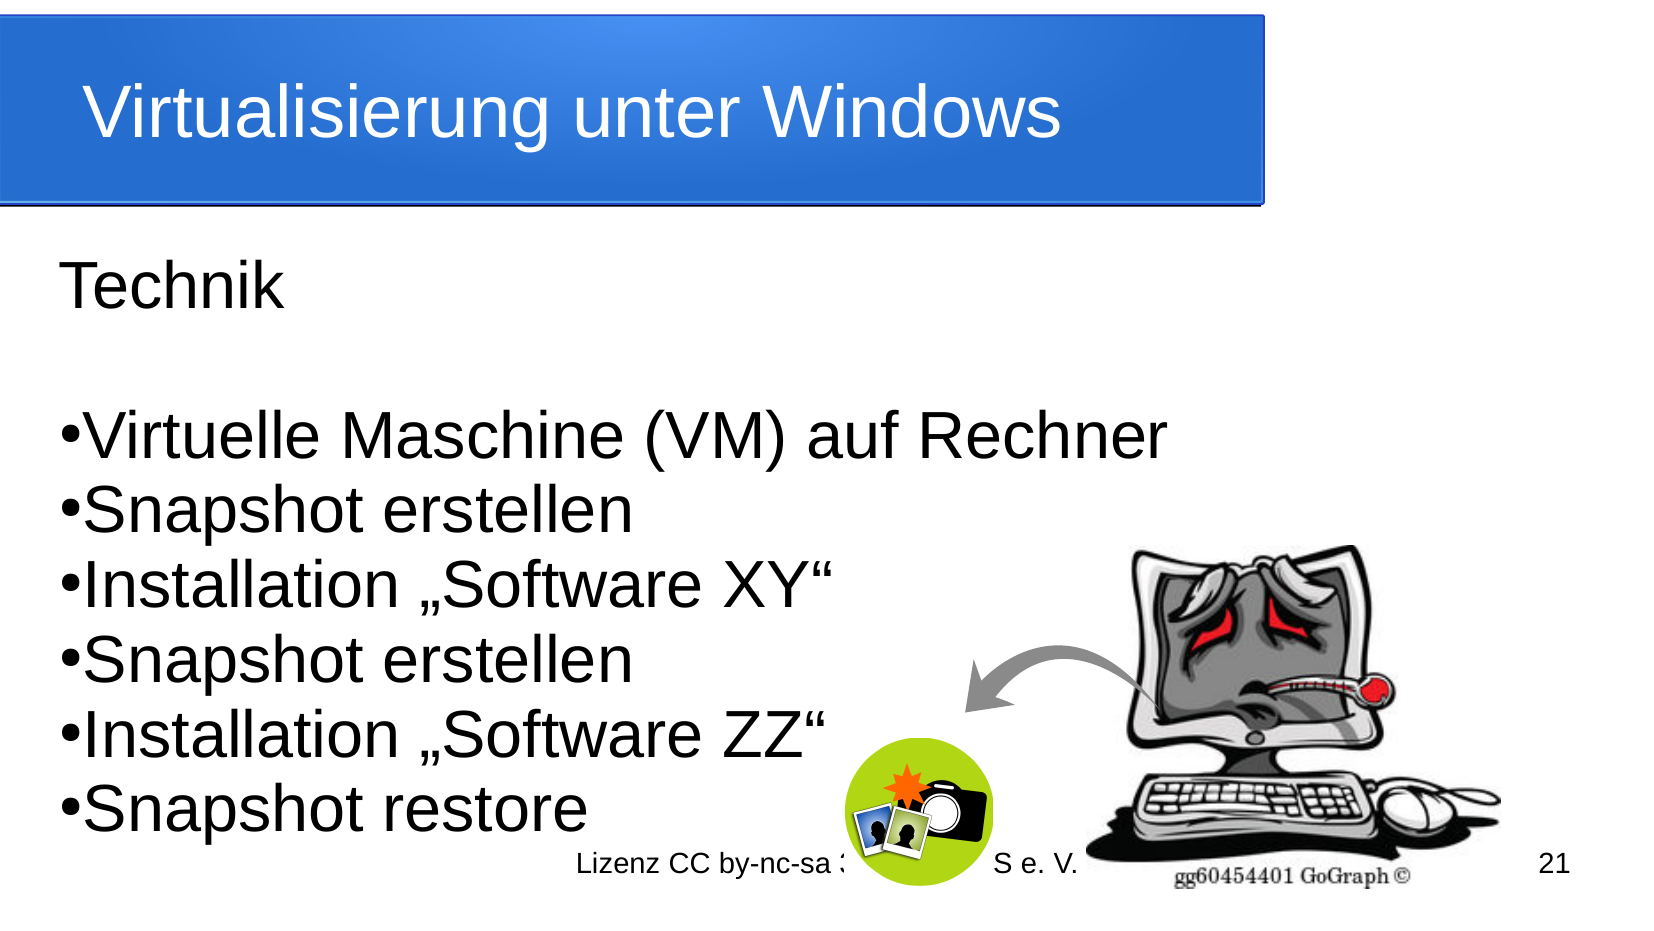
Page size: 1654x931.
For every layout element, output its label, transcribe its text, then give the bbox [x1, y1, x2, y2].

title Virtualisierung unter Windows [82, 35, 1235, 189]
picture [844, 738, 993, 886]
text_box Technik Virtuelle Maschine (VM) auf Rechner Snapshot erstellen Installation „Software XY“ Snapshot erstellen Installation „Software ZZ“ Snapshot restore [59, 248, 1607, 847]
picture [960, 545, 1501, 889]
